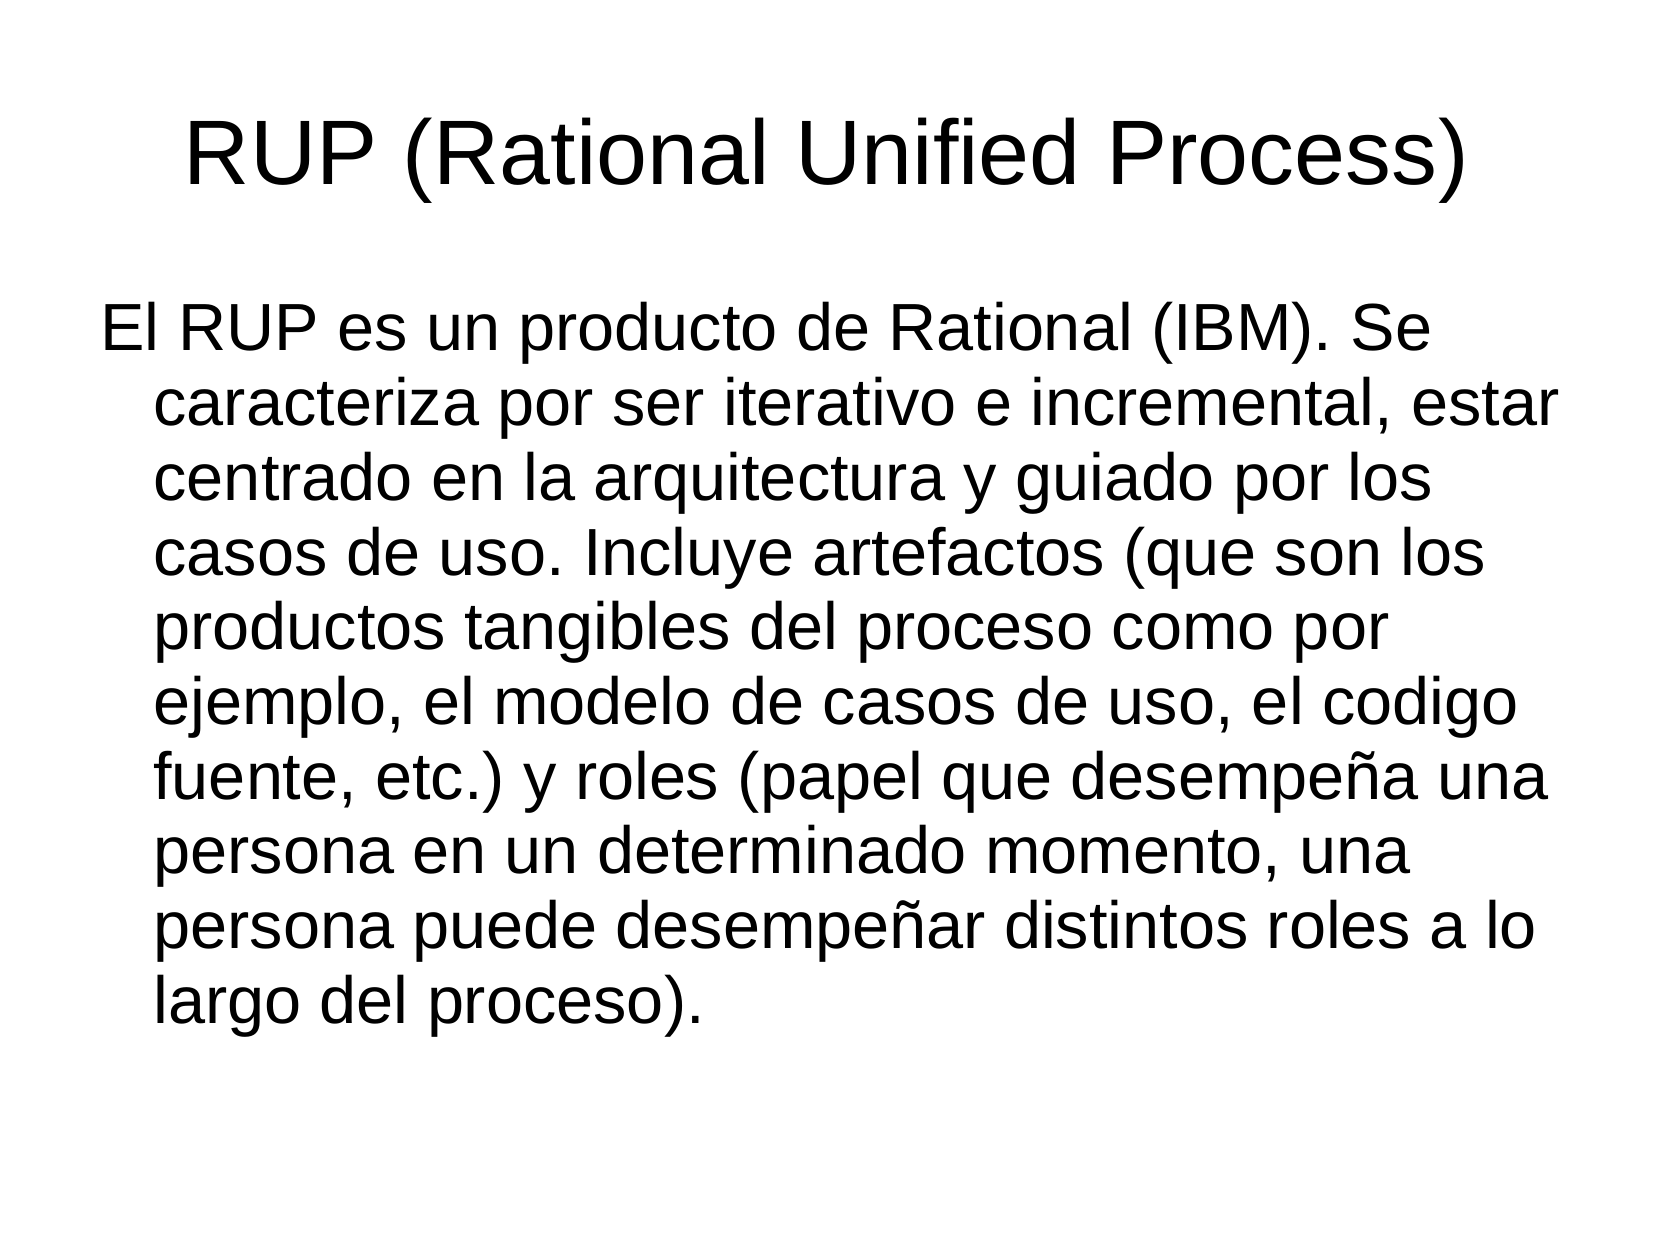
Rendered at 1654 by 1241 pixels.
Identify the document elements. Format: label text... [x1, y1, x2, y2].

list El RUP es un producto de Rational (IBM). Se caracteriza por ser iterativo e incremental, estar centrado en la arquitectura y guiado por los casos de uso. Incluye artefactos (que son los productos tangibles del proceso como por ejemplo, el modelo de casos de uso, el codigo fuente, etc.) y roles (papel que desempeña una persona en un determinado momento, una persona puede desempeñar distintos roles a lo largo del proceso). [82, 290, 1571, 1109]
title RUP (Rational Unified Process) [82, 49, 1571, 257]
